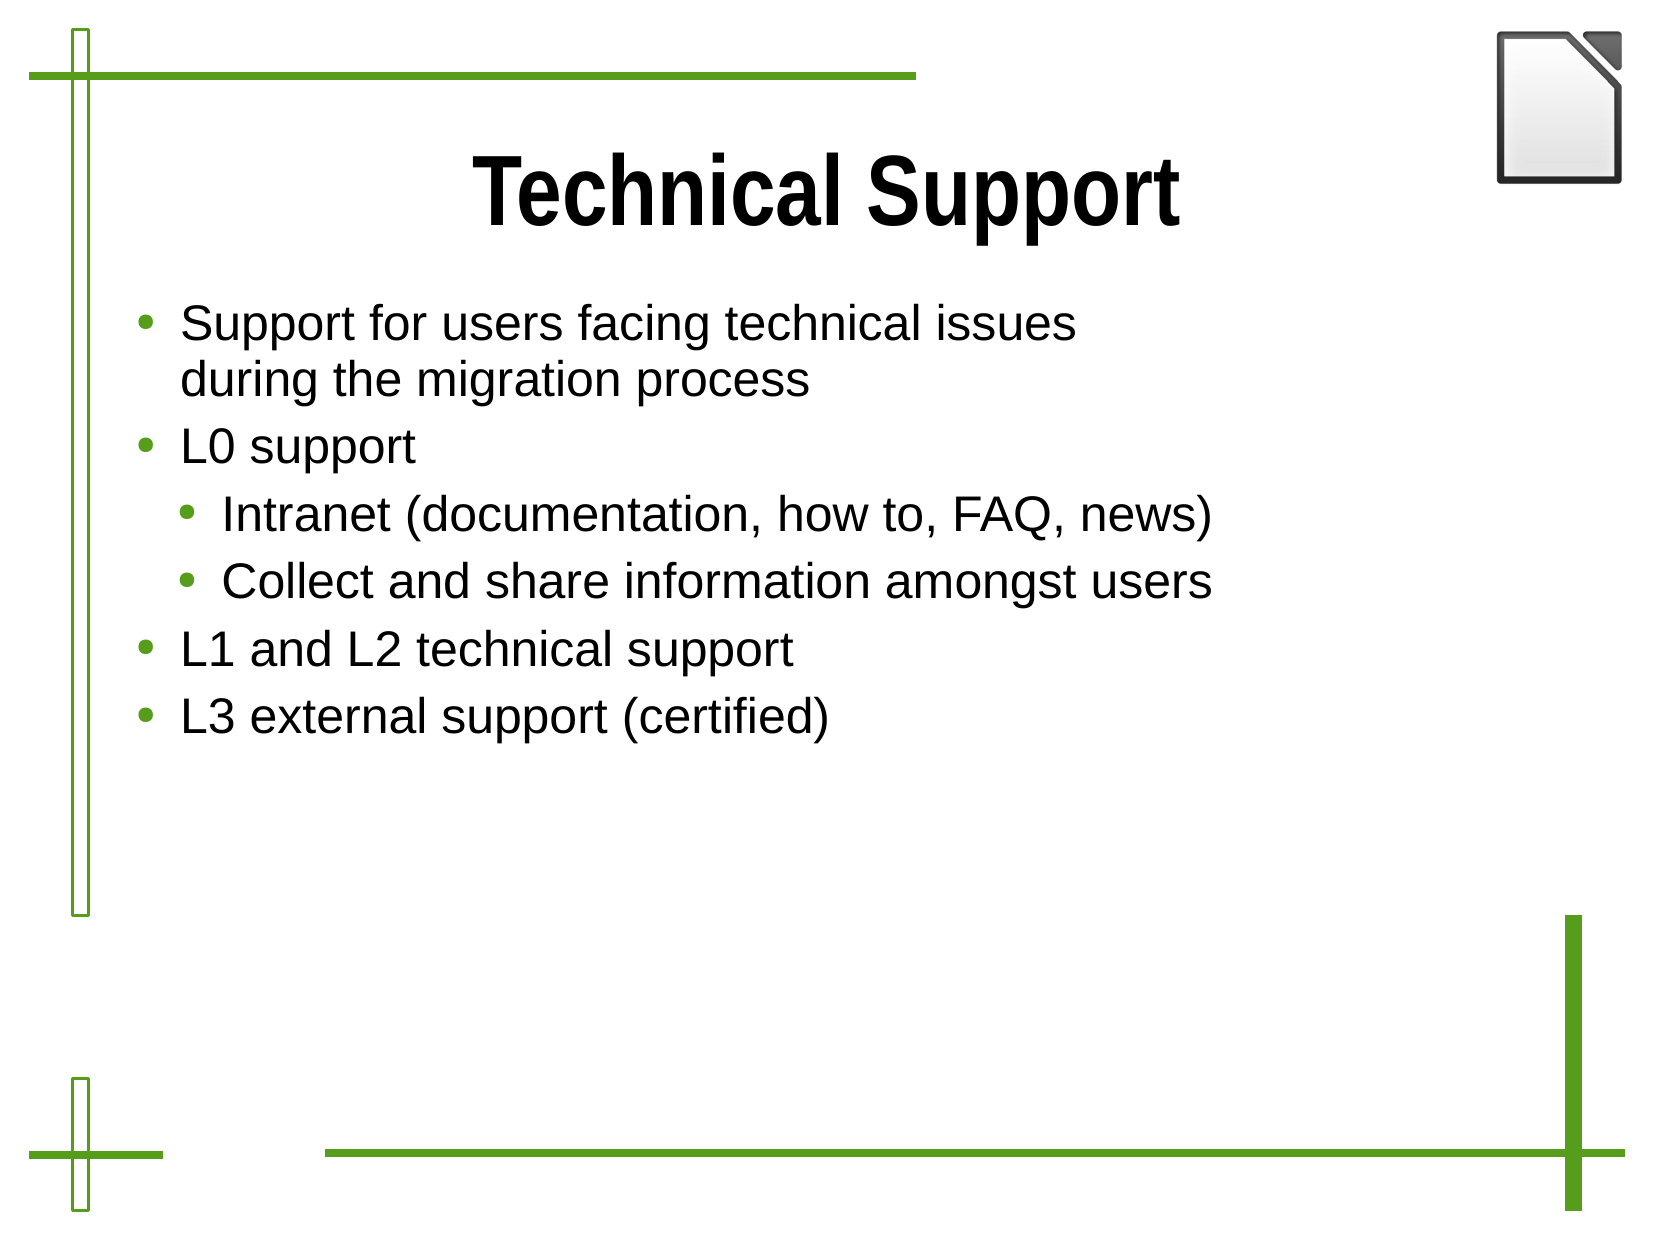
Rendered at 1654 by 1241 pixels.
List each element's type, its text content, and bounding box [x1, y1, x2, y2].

picture [1494, 29, 1624, 186]
list Support for users facing technical issues during the migration process L0 support Intranet (documentation, how to, FAQ, news) Collect and share information amongst users L1 and L2 technical support L3 external support (certified) [118, 295, 1536, 1123]
title Technical Support [118, 118, 1536, 260]
